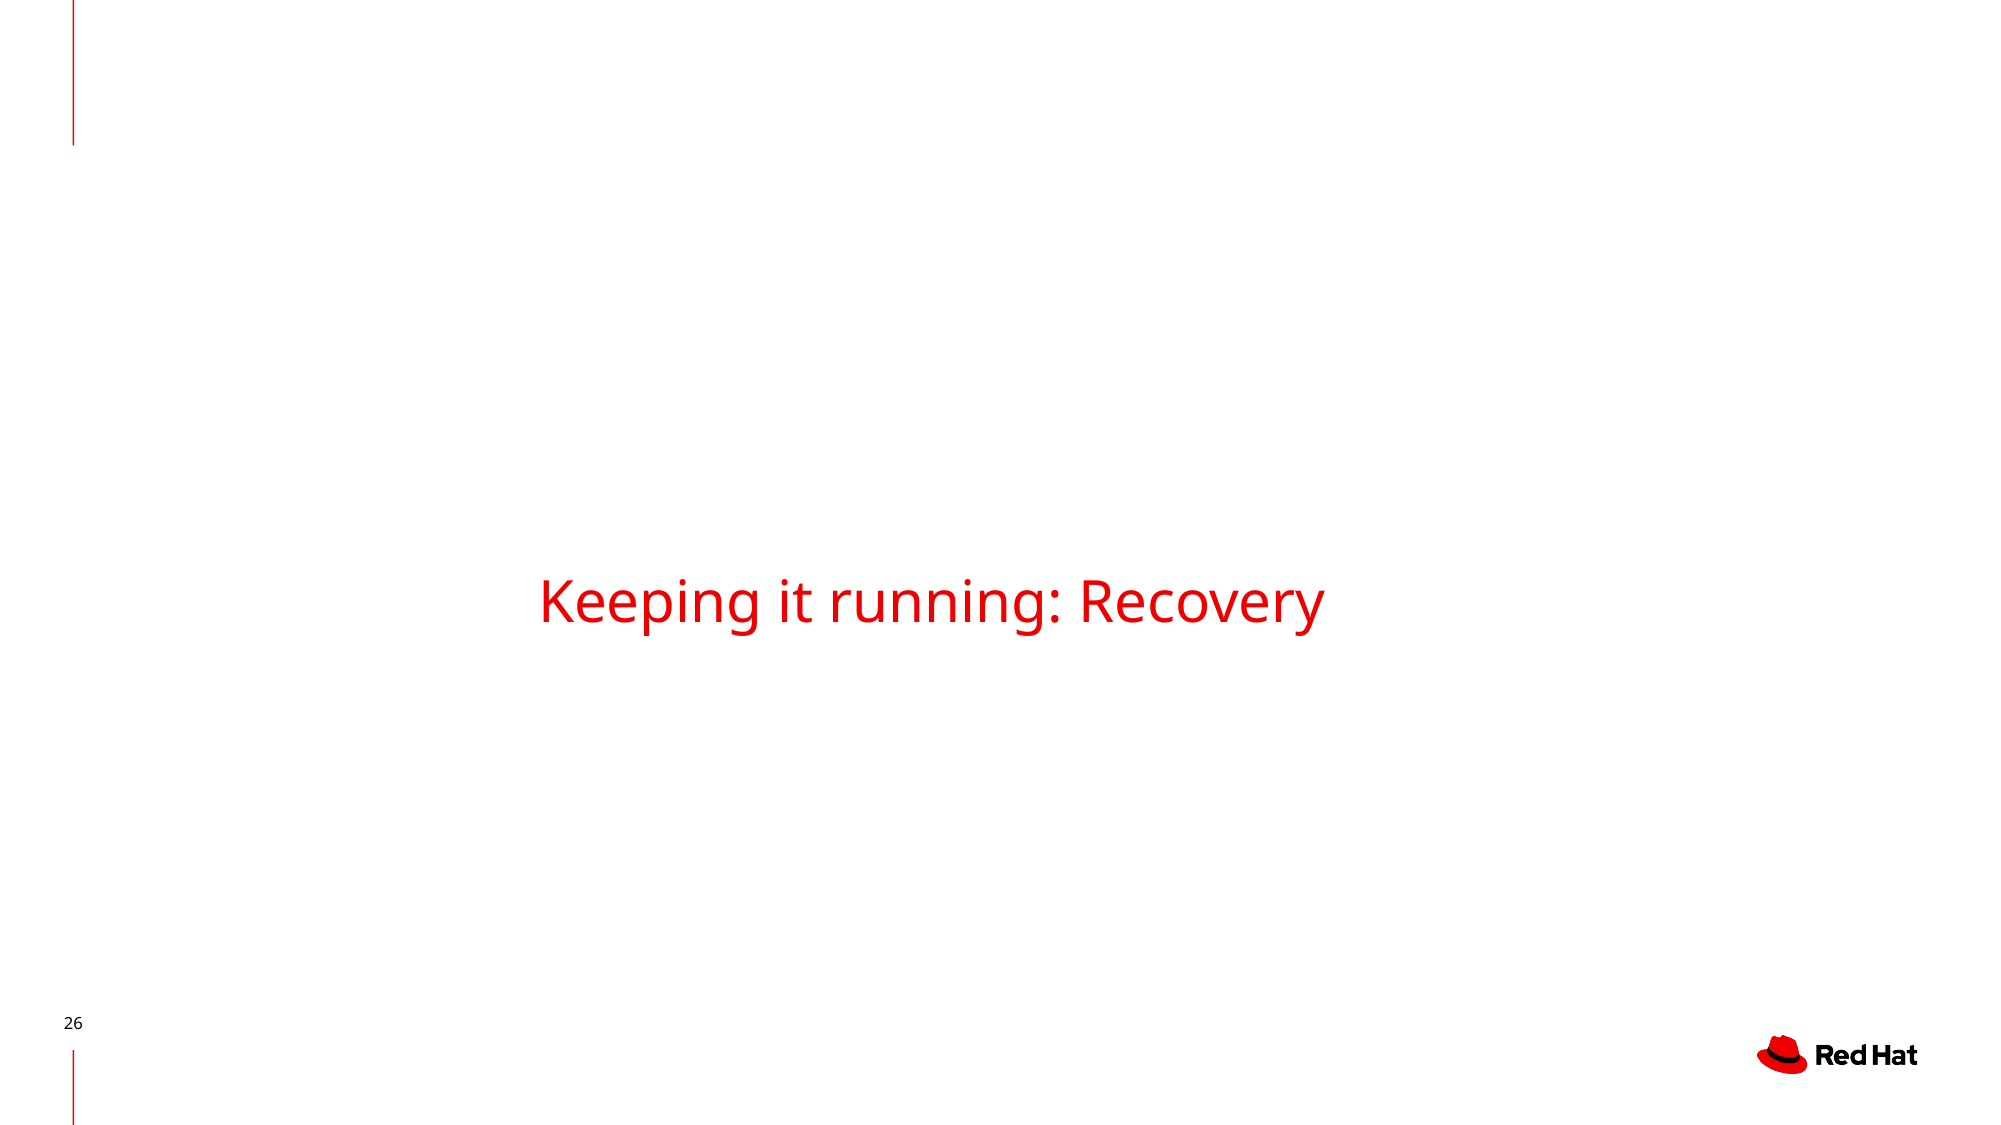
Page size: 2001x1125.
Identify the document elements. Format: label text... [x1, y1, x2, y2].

slide_number <number> [13, 1012, 134, 1036]
title Keeping it running: Recovery [538, 271, 1758, 917]
picture [1757, 1035, 1918, 1074]
